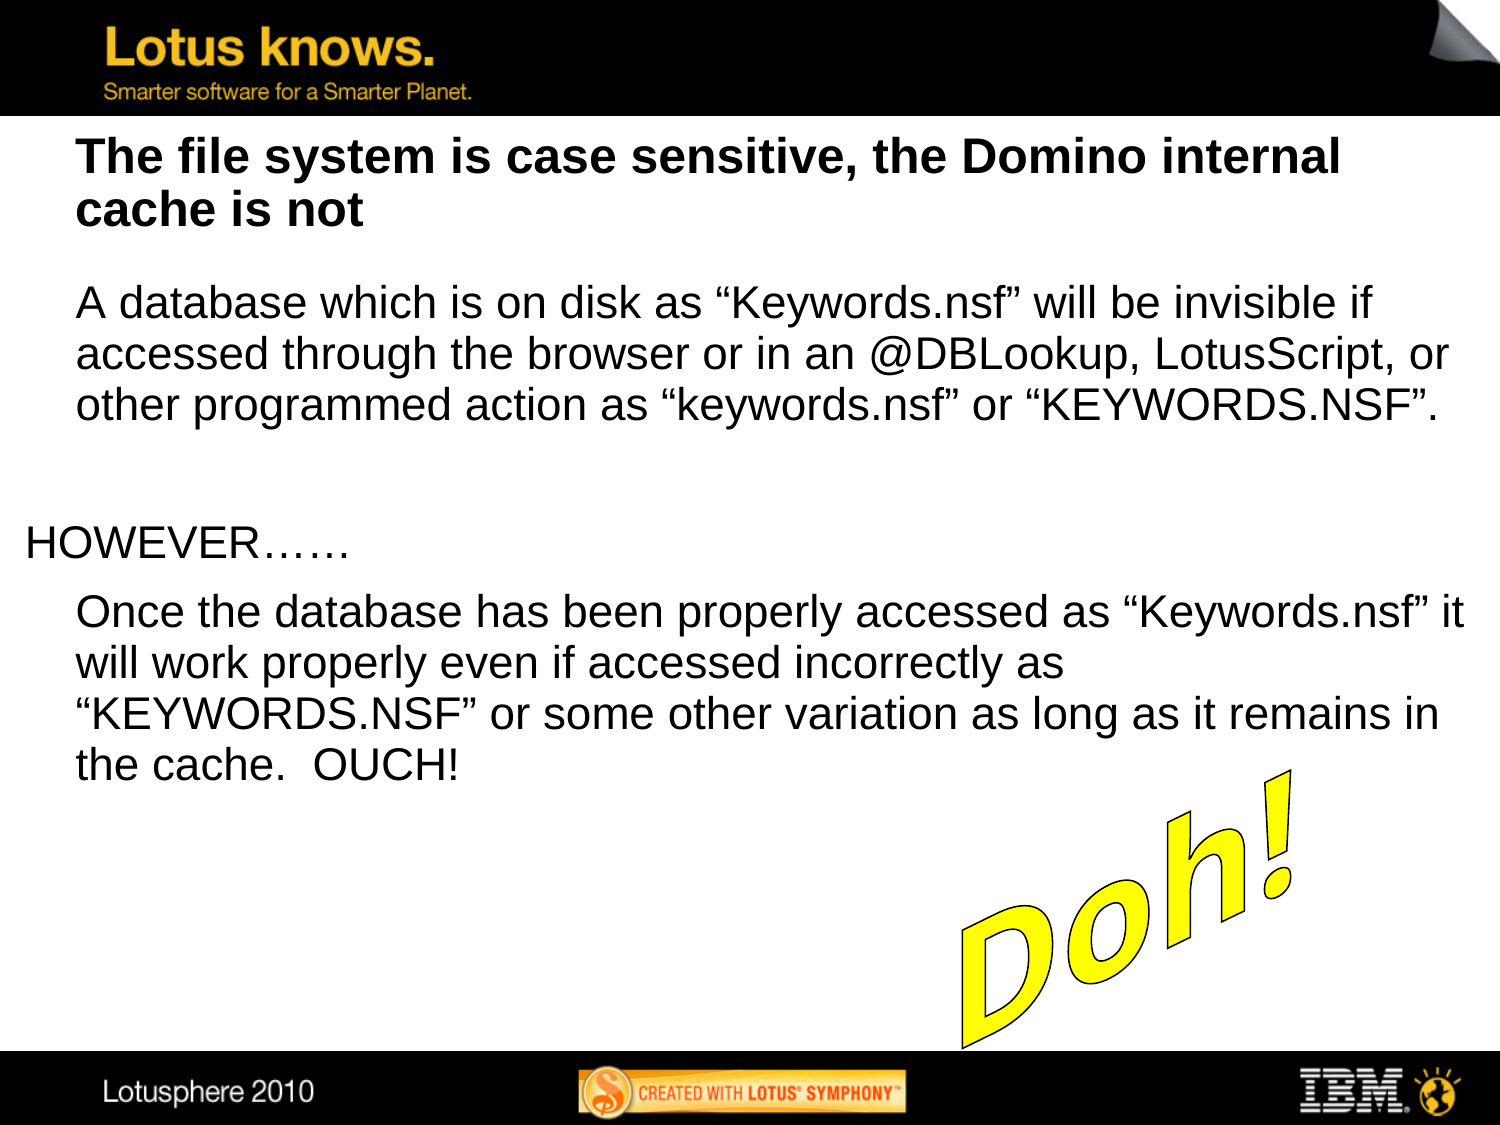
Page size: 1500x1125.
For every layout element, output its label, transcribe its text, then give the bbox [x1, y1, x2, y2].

picture [0, 0, 1500, 114]
text_box Doh! [1264, 867, 1291, 899]
title The file system is case sensitive, the Domino internal cache is not [74, 130, 1475, 238]
text_box Doh! [1264, 770, 1291, 860]
list A database which is on disk as “Keywords.nsf” will be invisible if accessed through the browser or in an @DBLookup, LotusScript, or other programmed action as “keywords.nsf” or “KEYWORDS.NSF”. HOWEVER…… Once the database has been properly accessed as “Keywords.nsf” it will work properly even if accessed incorrectly as “KEYWORDS.NSF” or some other variation as long as it remains in the cache. OUCH! [24, 275, 1476, 1026]
text_box Doh! [962, 905, 1053, 1049]
text_box Doh! [1068, 880, 1149, 984]
text_box Doh! [1167, 811, 1245, 949]
picture [0, 1053, 1500, 1125]
